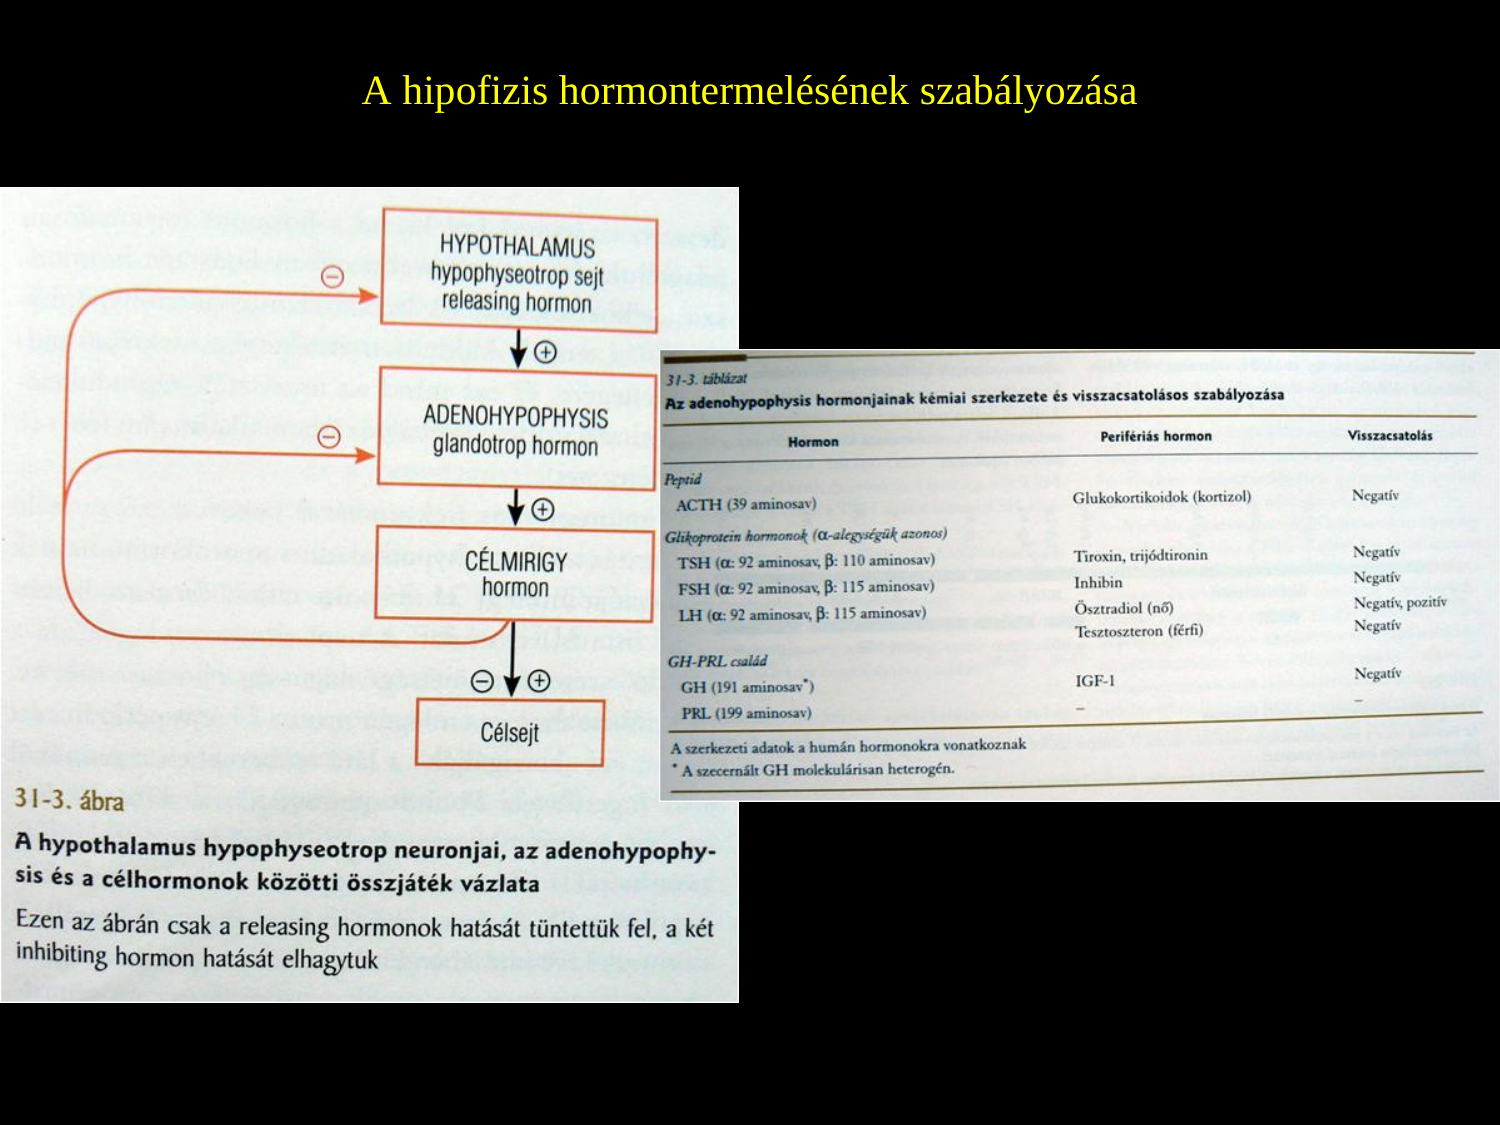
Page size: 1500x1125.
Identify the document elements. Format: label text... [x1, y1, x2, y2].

picture [0, 187, 1500, 1003]
title A hipofizis hormontermelésének szabályozása [112, 37, 1388, 138]
